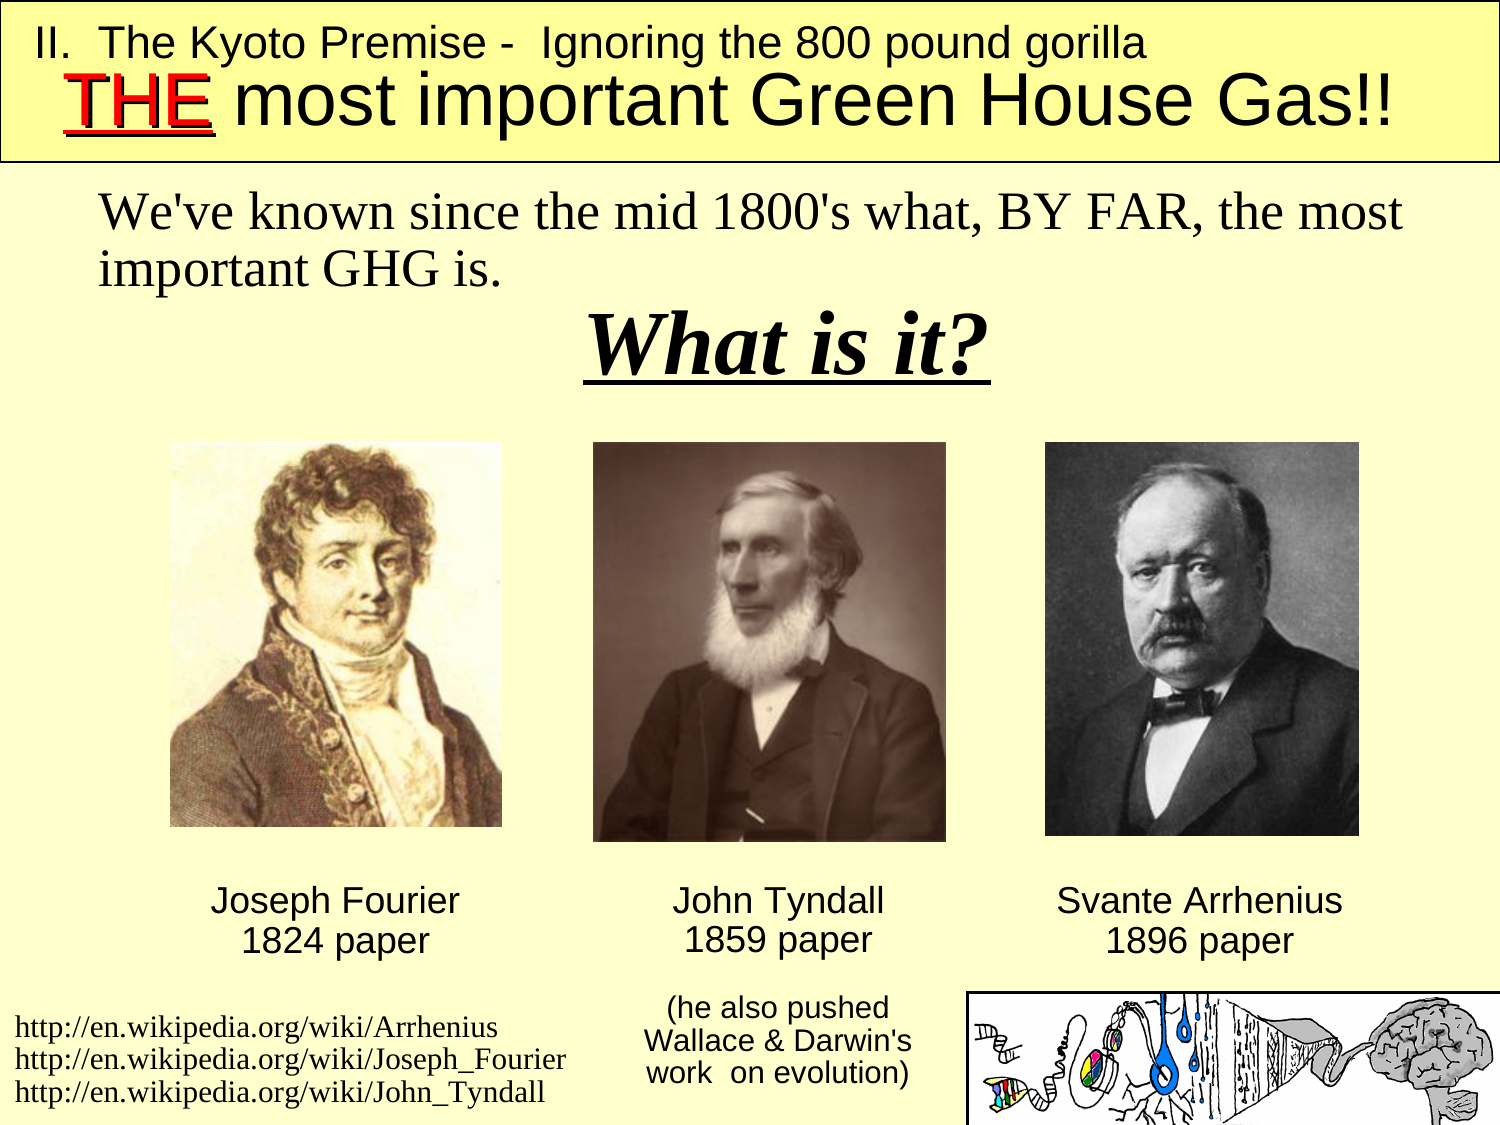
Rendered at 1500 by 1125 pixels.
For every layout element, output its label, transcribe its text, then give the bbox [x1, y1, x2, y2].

picture [1045, 442, 1359, 836]
text_box We've known since the mid 1800's what, BY FAR, the most important GHG is. What is it? [98, 183, 1428, 420]
picture [593, 442, 946, 842]
text_box Joseph Fourier 1824 paper [177, 875, 494, 975]
text_box Svante Arrhenius 1896 paper [1041, 875, 1359, 975]
text_box II. The Kyoto Premise - Ignoring the 800 pound gorilla THE most important Green House Gas!! [0, 0, 1500, 162]
text_box John Tyndall 1859 paper (he also pushed Wallace & Darwin's work on evolution) [620, 875, 937, 1125]
picture [170, 442, 502, 827]
picture [969, 994, 1500, 1125]
text_box http://en.wikipedia.org/wiki/Arrhenius http://en.wikipedia.org/wiki/Joseph_Fourier http://en.wikipedia.org/wiki/John_Tyndall [0, 1003, 620, 1125]
